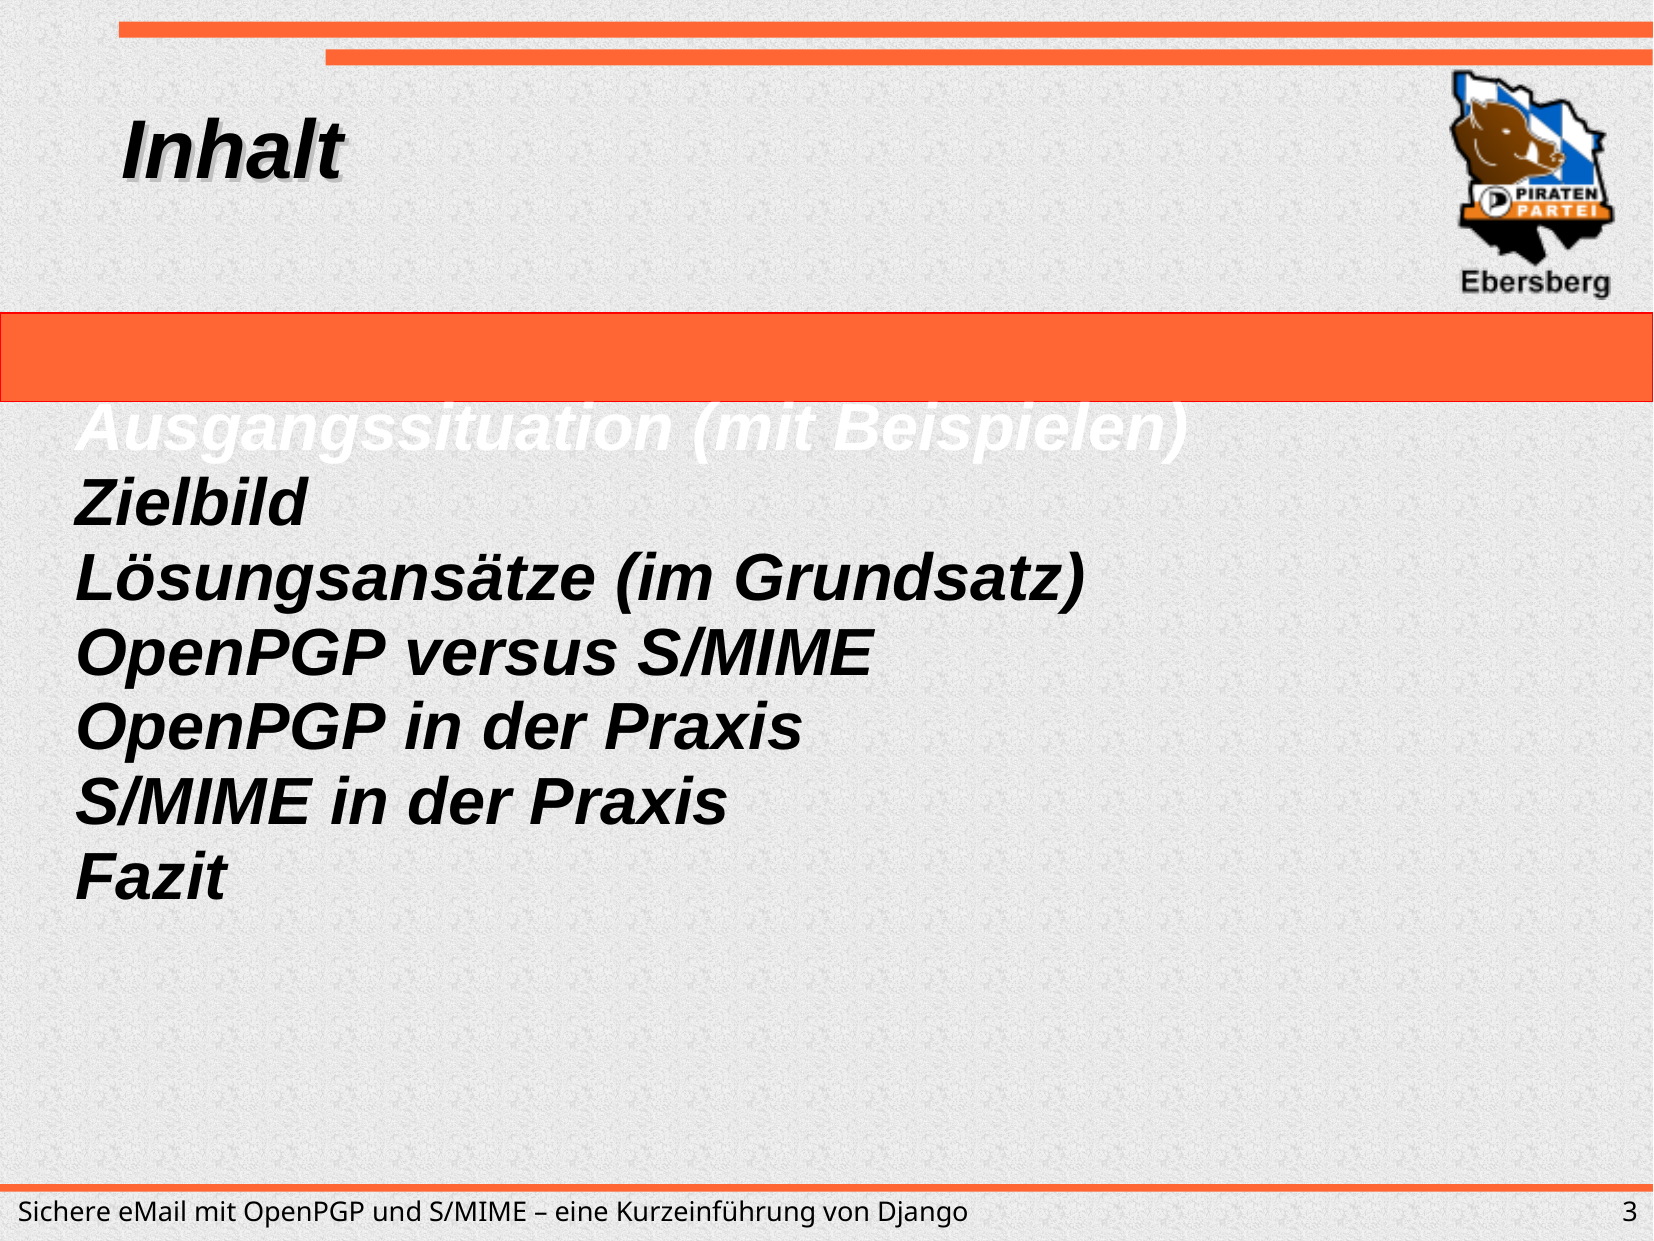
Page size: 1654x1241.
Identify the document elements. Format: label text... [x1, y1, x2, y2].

picture [0, 0, 1654, 1241]
text_box [1487, 312, 1653, 402]
text_box [0, 312, 75, 402]
title Inhalt [121, 46, 1534, 254]
title Ausgangssituation (mit Beispielen) Zielbild Lösungsansätze (im Grundsatz) OpenPGP versus S/MIME OpenPGP in der Praxis S/MIME in der Praxis Fazit [75, 300, 1487, 1004]
